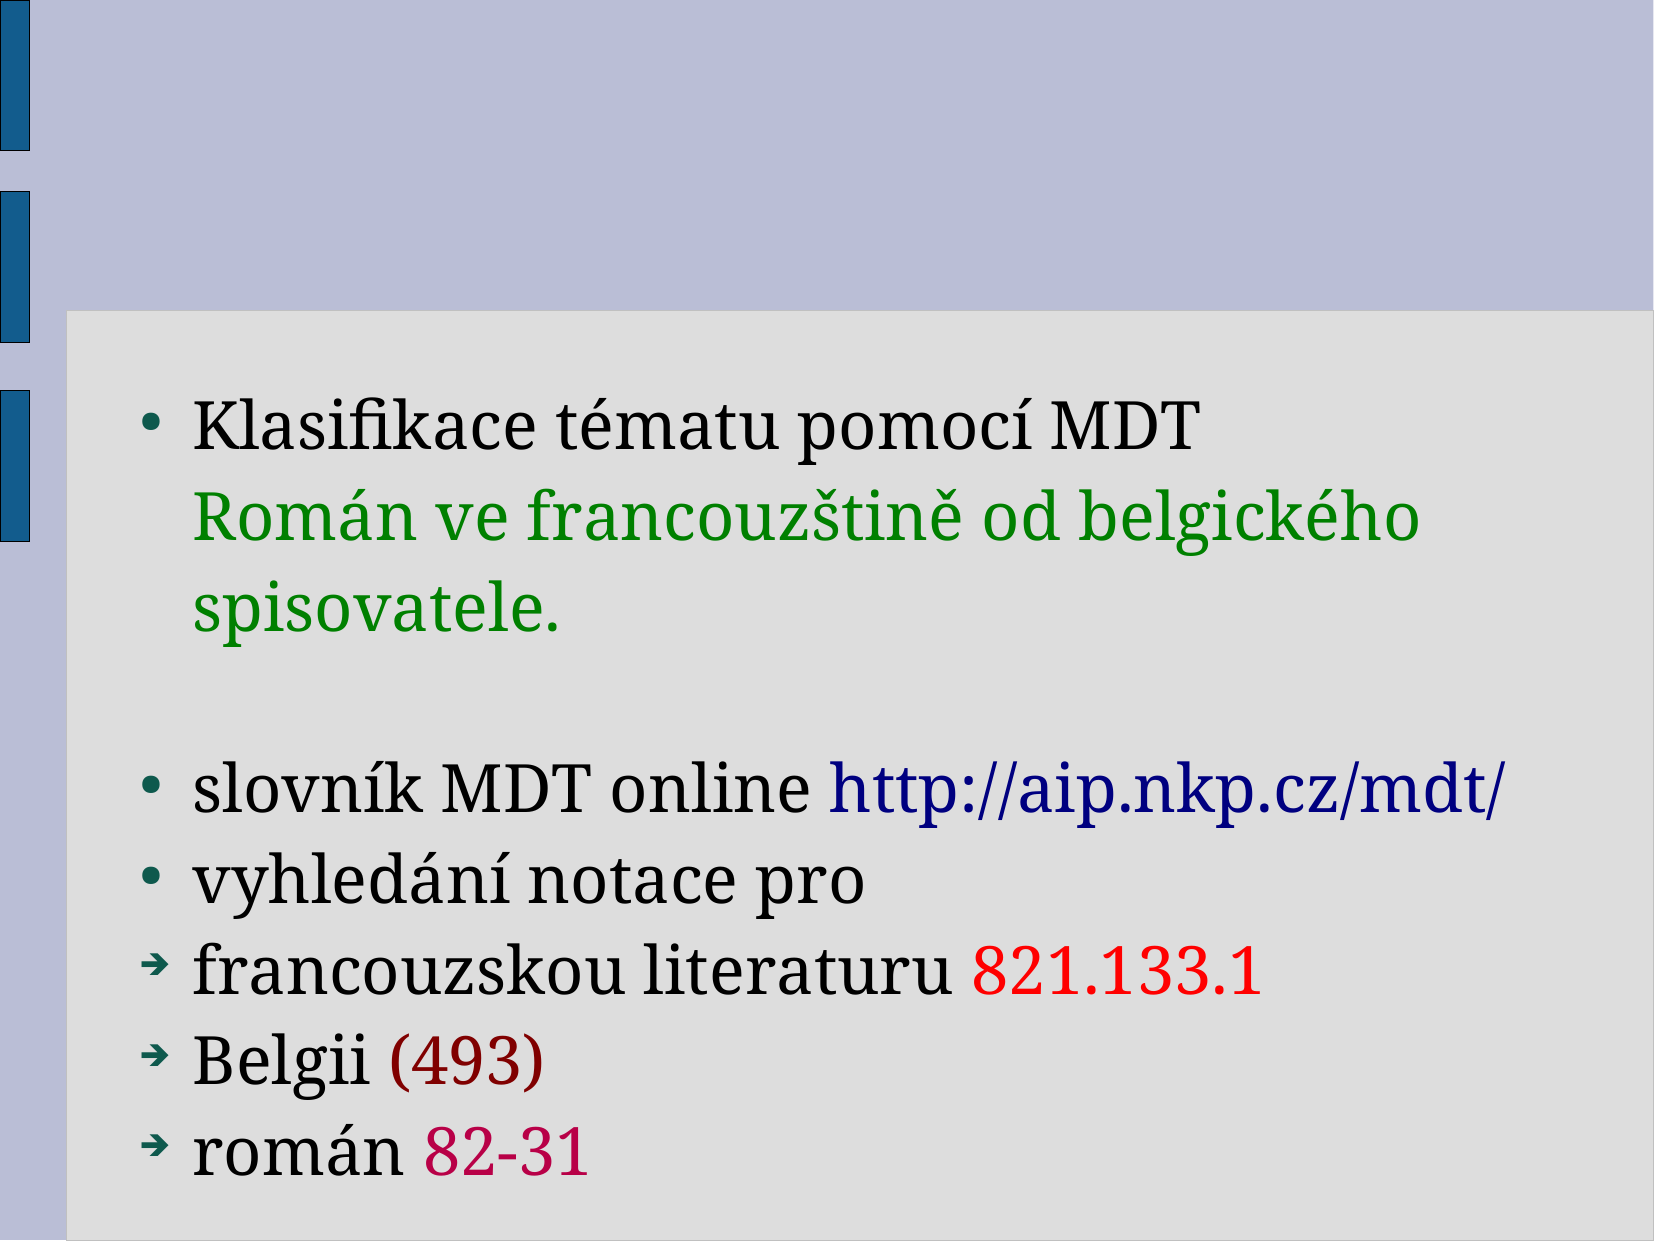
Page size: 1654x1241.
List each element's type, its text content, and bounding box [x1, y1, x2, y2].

list Klasifikace tématu pomocí MDT Román ve francouzštině od belgického spisovatele. slovník MDT online http://aip.nkp.cz/mdt/ vyhledání notace pro francouzskou literaturu 821.133.1 Belgii (493) román 82-31 [121, 287, 1534, 1182]
